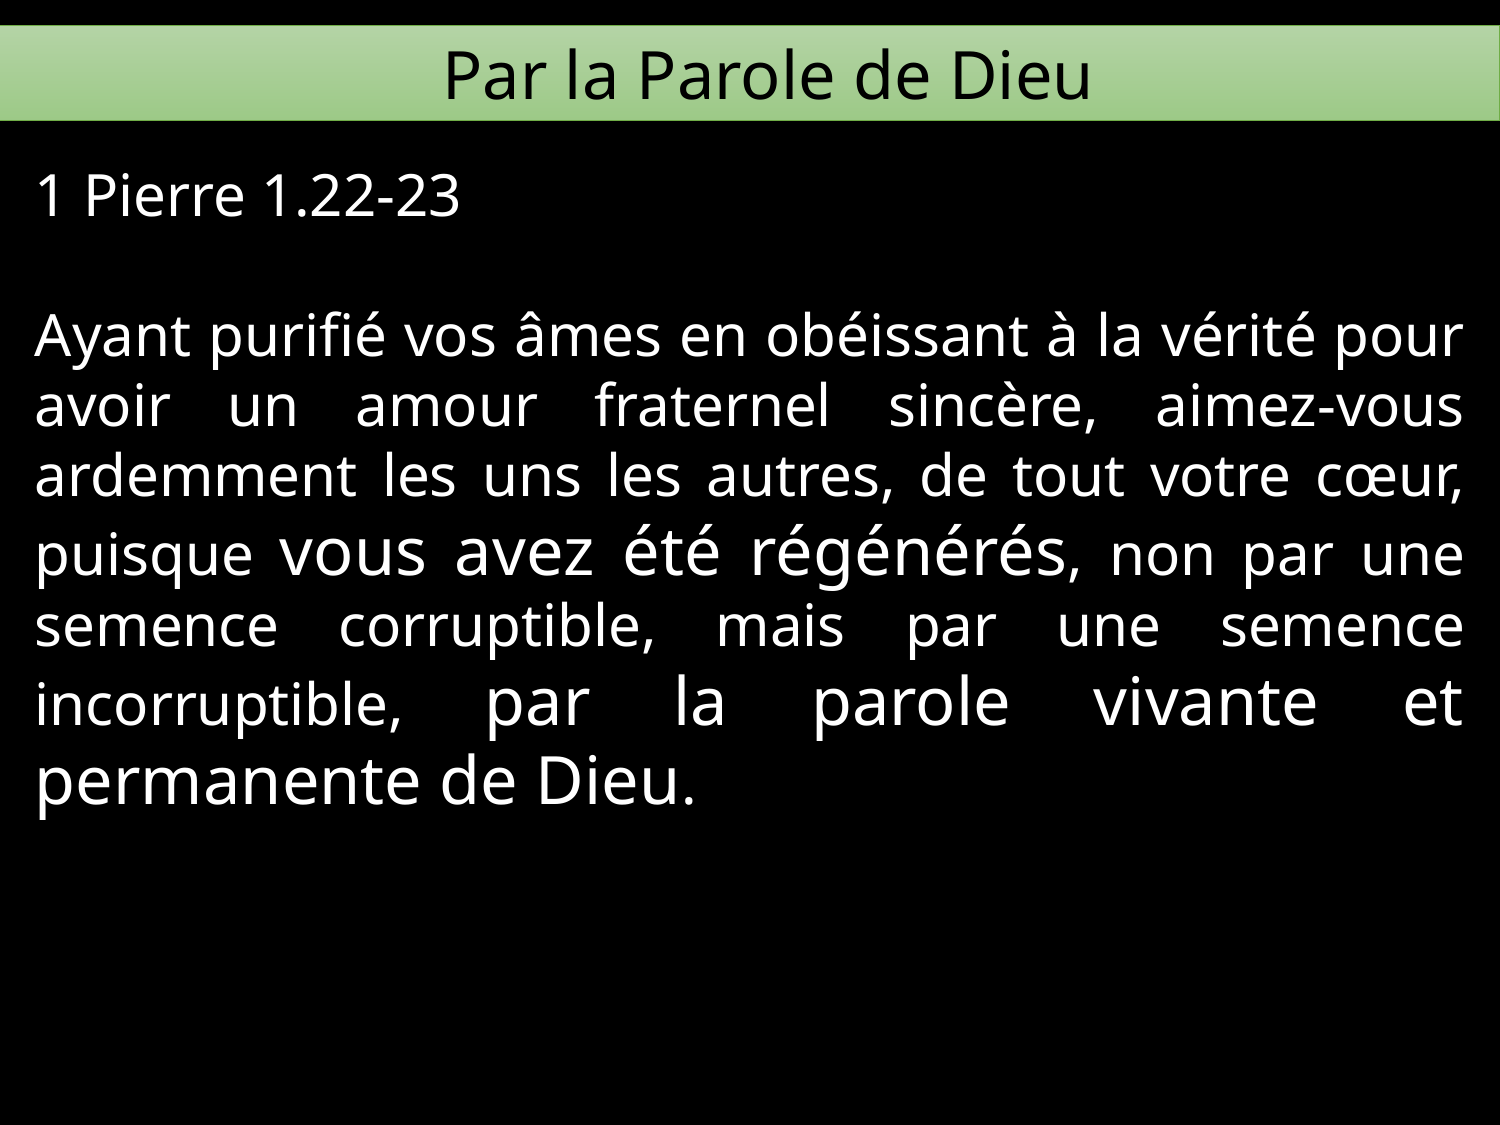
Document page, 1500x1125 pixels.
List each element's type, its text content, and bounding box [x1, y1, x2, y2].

text_box 1 Pierre 1.22-23 Ayant purifié vos âmes en obéissant à la vérité pour avoir un amour fraternel sincère, aimez-vous ardemment les uns les autres, de tout votre cœur, puisque vous avez été régénérés, non par une semence corruptible, mais par une semence incorruptible, par la parole vivante et permanente de Dieu. [20, 151, 1480, 826]
text_box Par la Parole de Dieu [0, 25, 1500, 121]
